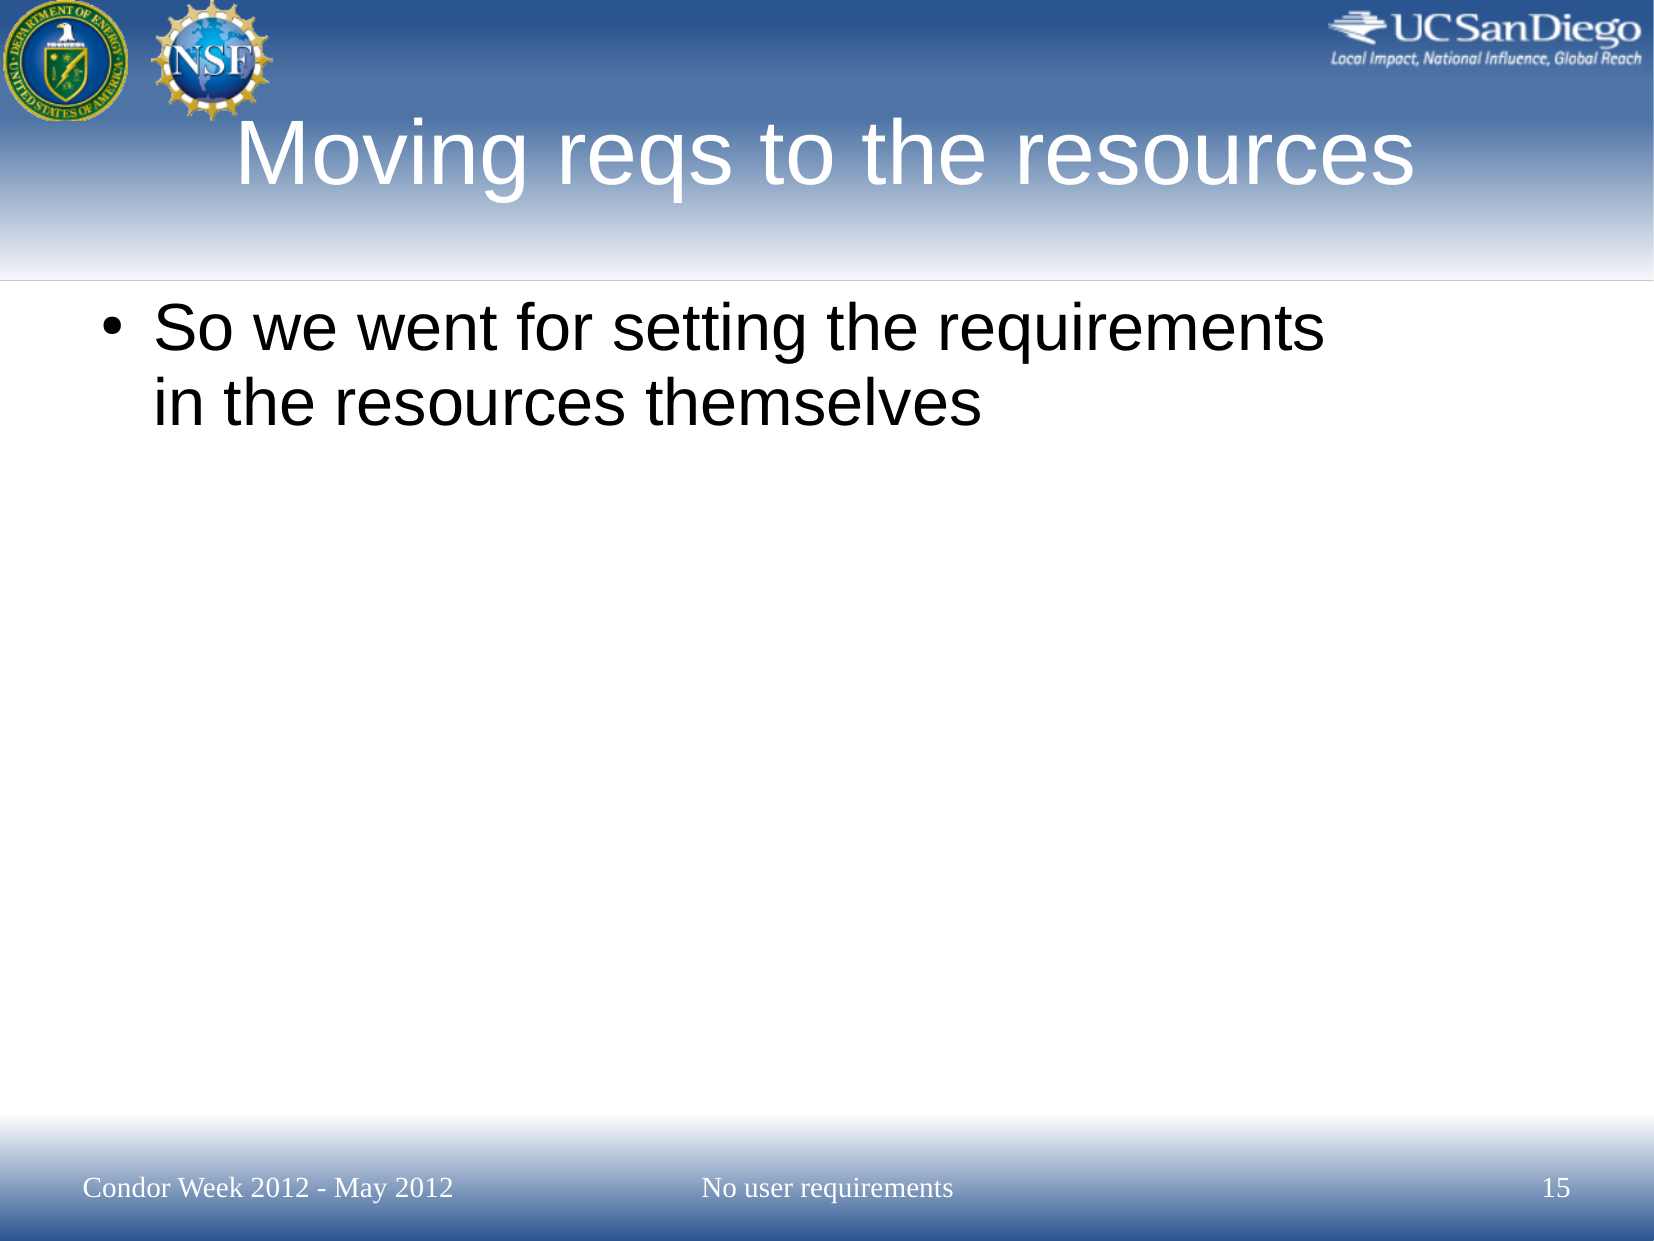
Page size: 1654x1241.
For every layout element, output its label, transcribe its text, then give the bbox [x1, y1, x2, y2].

title Moving reqs to the resources [82, 56, 1571, 250]
picture [0, 0, 1654, 288]
list So we went for setting the requirements in the resources themselves [82, 290, 1571, 1109]
